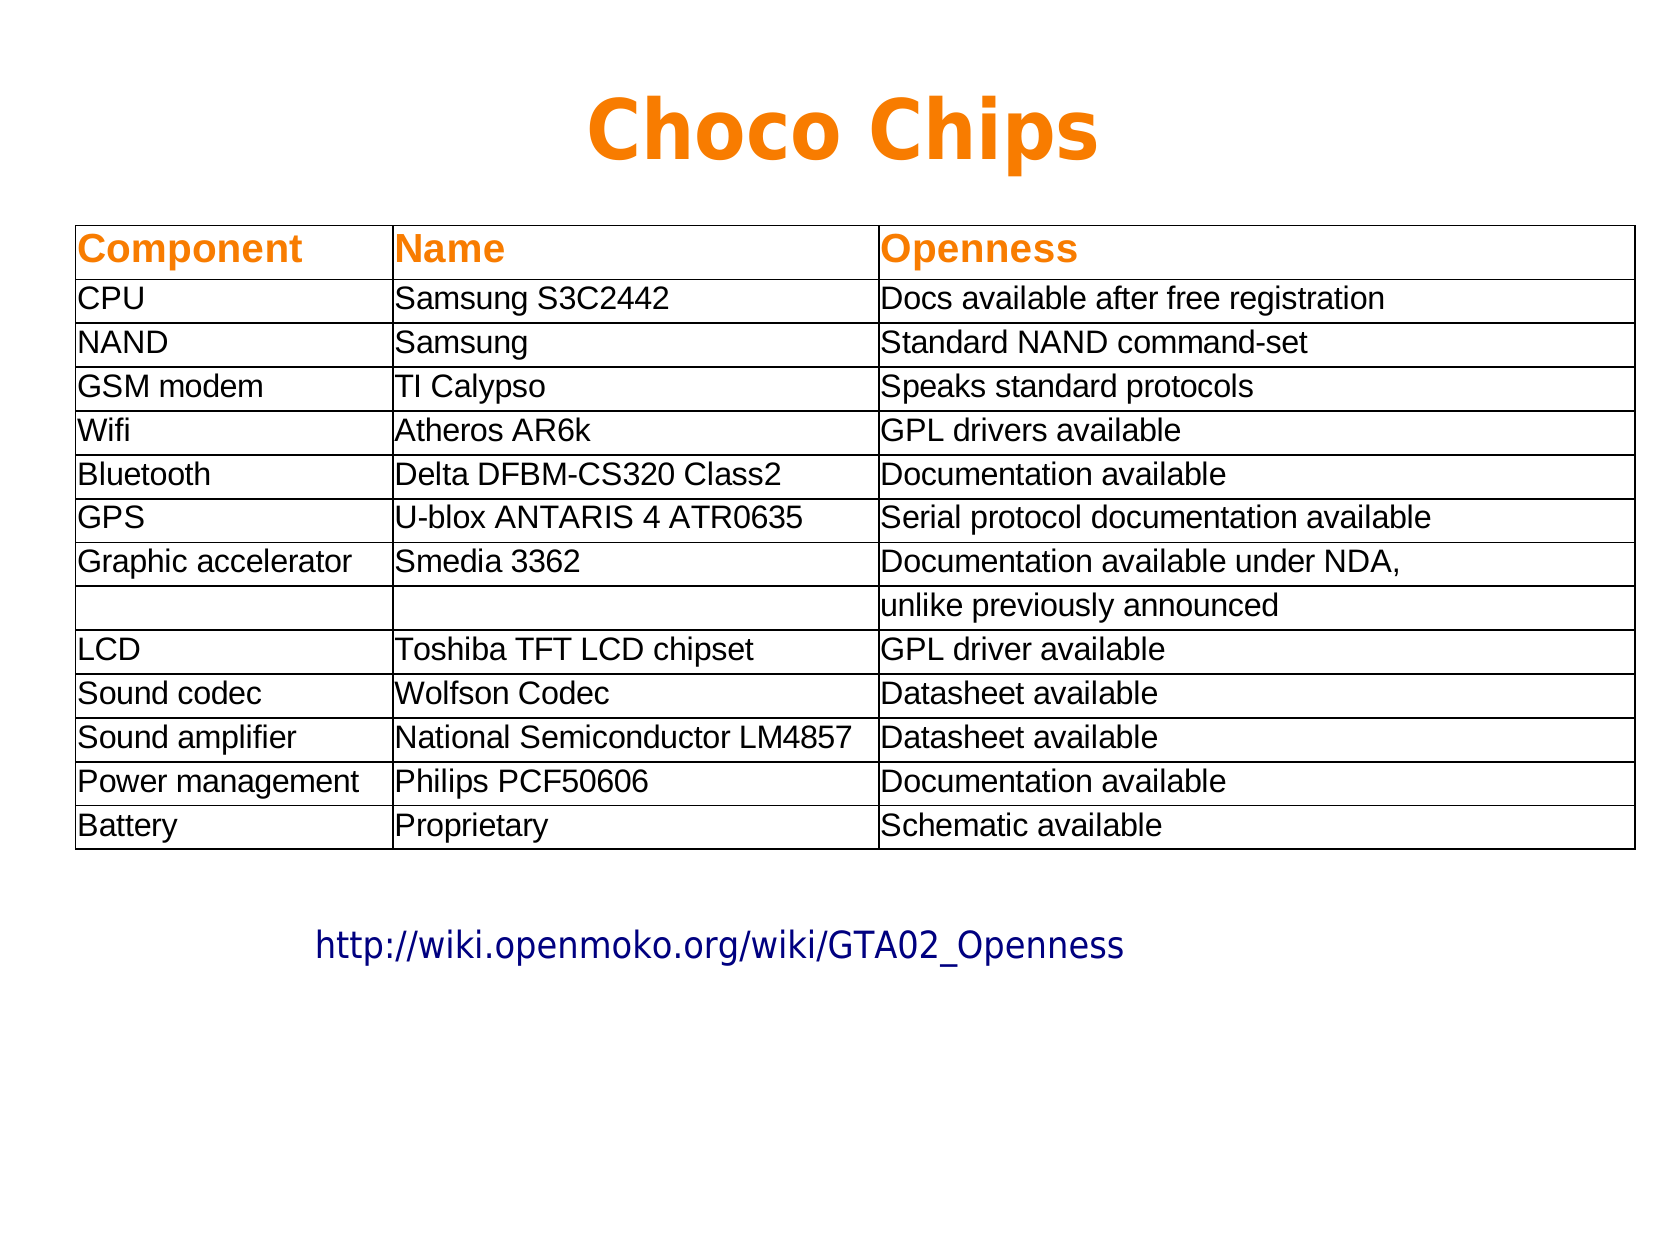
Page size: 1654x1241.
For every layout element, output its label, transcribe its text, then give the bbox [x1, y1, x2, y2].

text_box Choco Chips [487, 75, 1201, 188]
text_box http://wiki.openmoko.org/wiki/GTA02_Openness [300, 916, 1276, 976]
chart [75, 225, 1636, 852]
